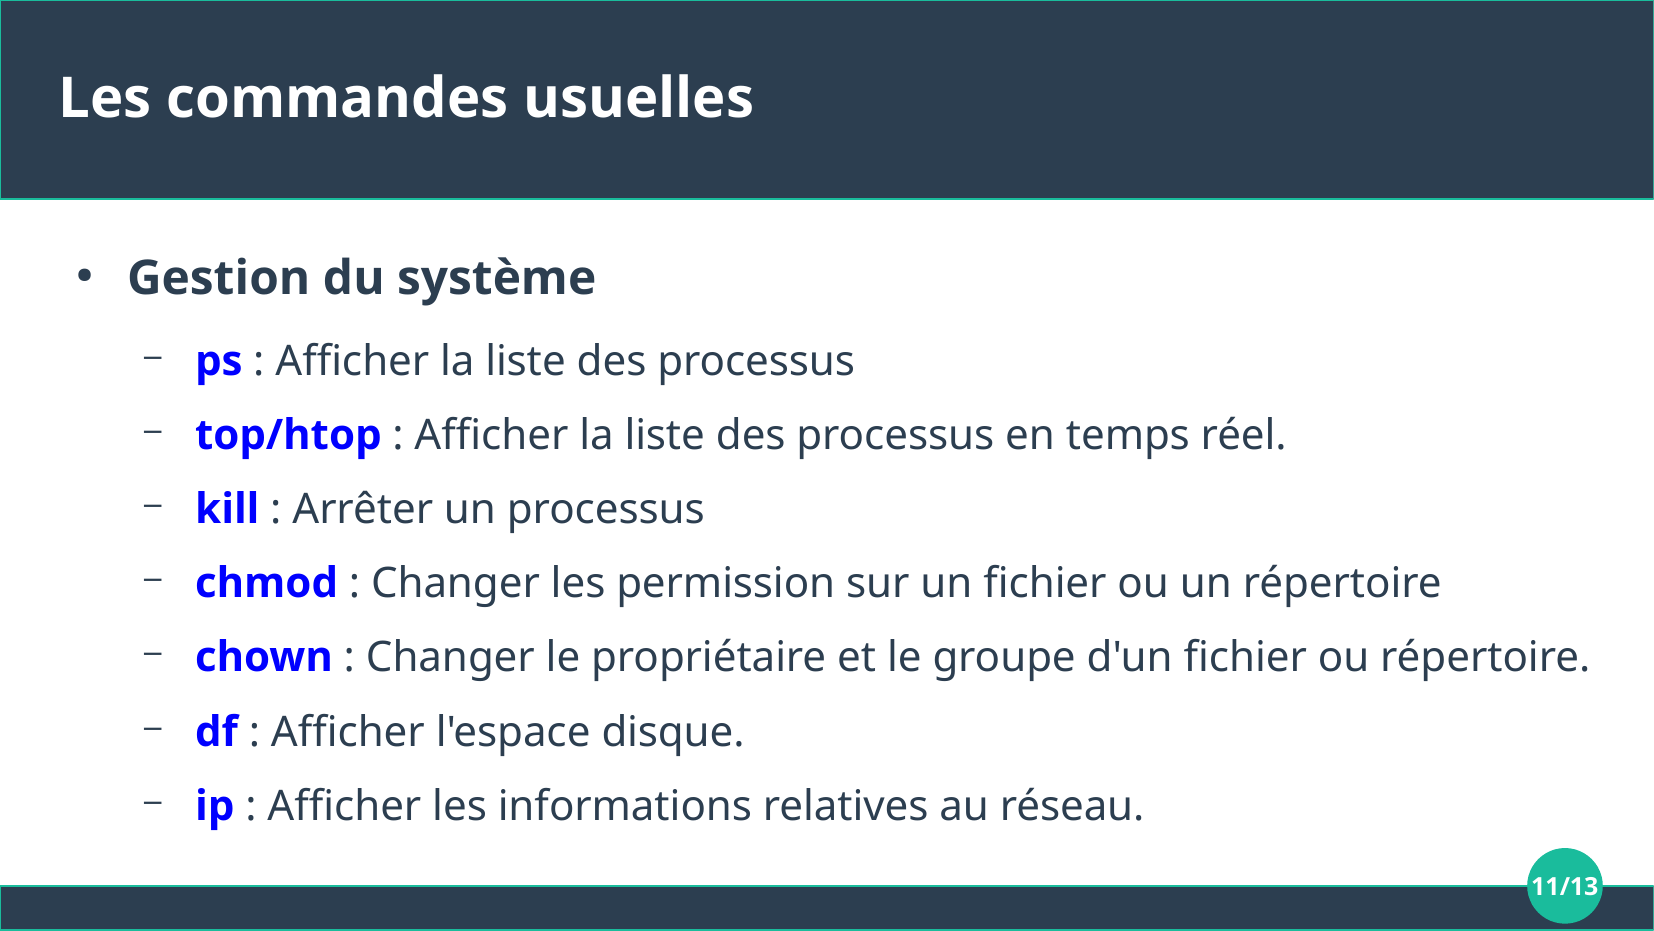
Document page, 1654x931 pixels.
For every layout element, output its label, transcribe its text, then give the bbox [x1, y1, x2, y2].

title Les commandes usuelles [59, 37, 1595, 155]
list Gestion du système ps : Afficher la liste des processus top/htop : Afficher la liste des processus en temps réel. kill : Arrêter un processus chmod : Changer les permission sur un fichier ou un répertoire chown : Changer le propriétaire et le groupe d'un fichier ou répertoire. df : Afficher l'espace disque. ip : Afficher les informations relatives au réseau. [59, 243, 1595, 864]
